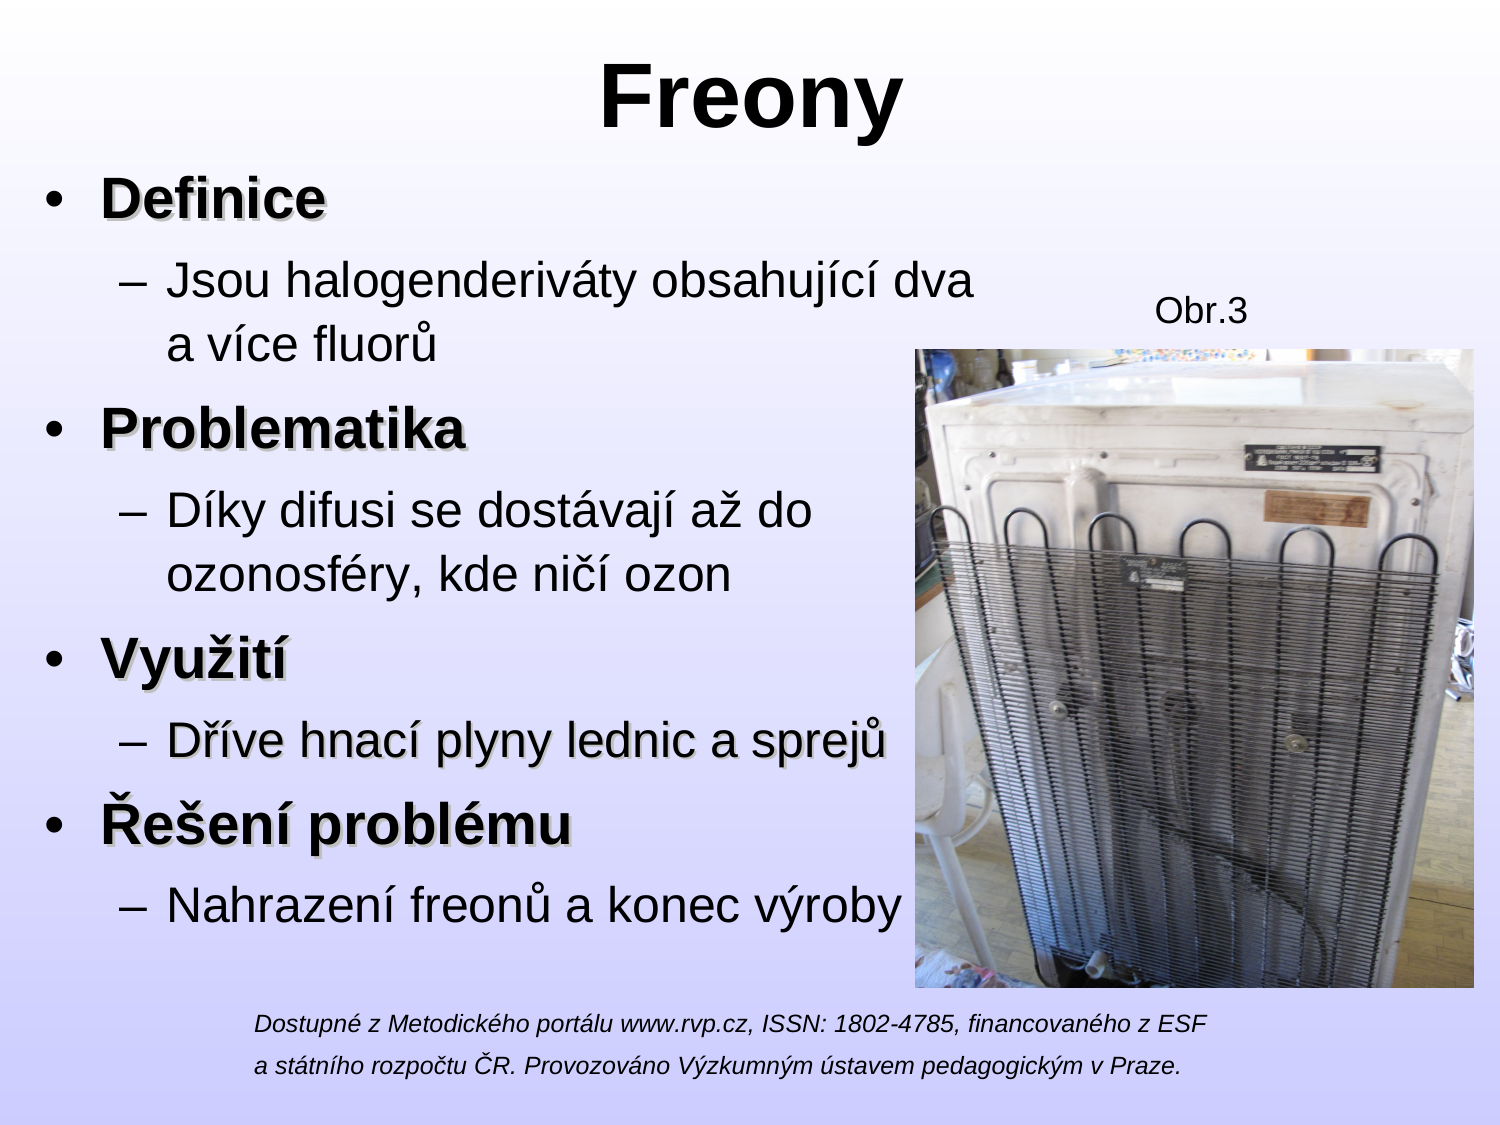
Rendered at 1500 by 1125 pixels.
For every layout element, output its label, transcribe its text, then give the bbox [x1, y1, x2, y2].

title Freony [76, 31, 1427, 161]
picture [915, 349, 1474, 988]
text_box Dostupné z Metodického portálu www.rvp.cz, ISSN: 1802-4785, financovaného z ESF a státního rozpočtu ČR. Provozováno Výzkumným ústavem pedagogickým v Praze. [239, 987, 1231, 1087]
list Definice Jsou halogenderiváty obsahující dva a více fluorů Problematika Díky difusi se dostávají až do ozonosféry, kde ničí ozon Využití Dříve hnací plyny lednic a sprejů Řešení problému Nahrazení freonů a konec výroby [29, 148, 1010, 1000]
text_box Obr.3 [1139, 278, 1270, 340]
